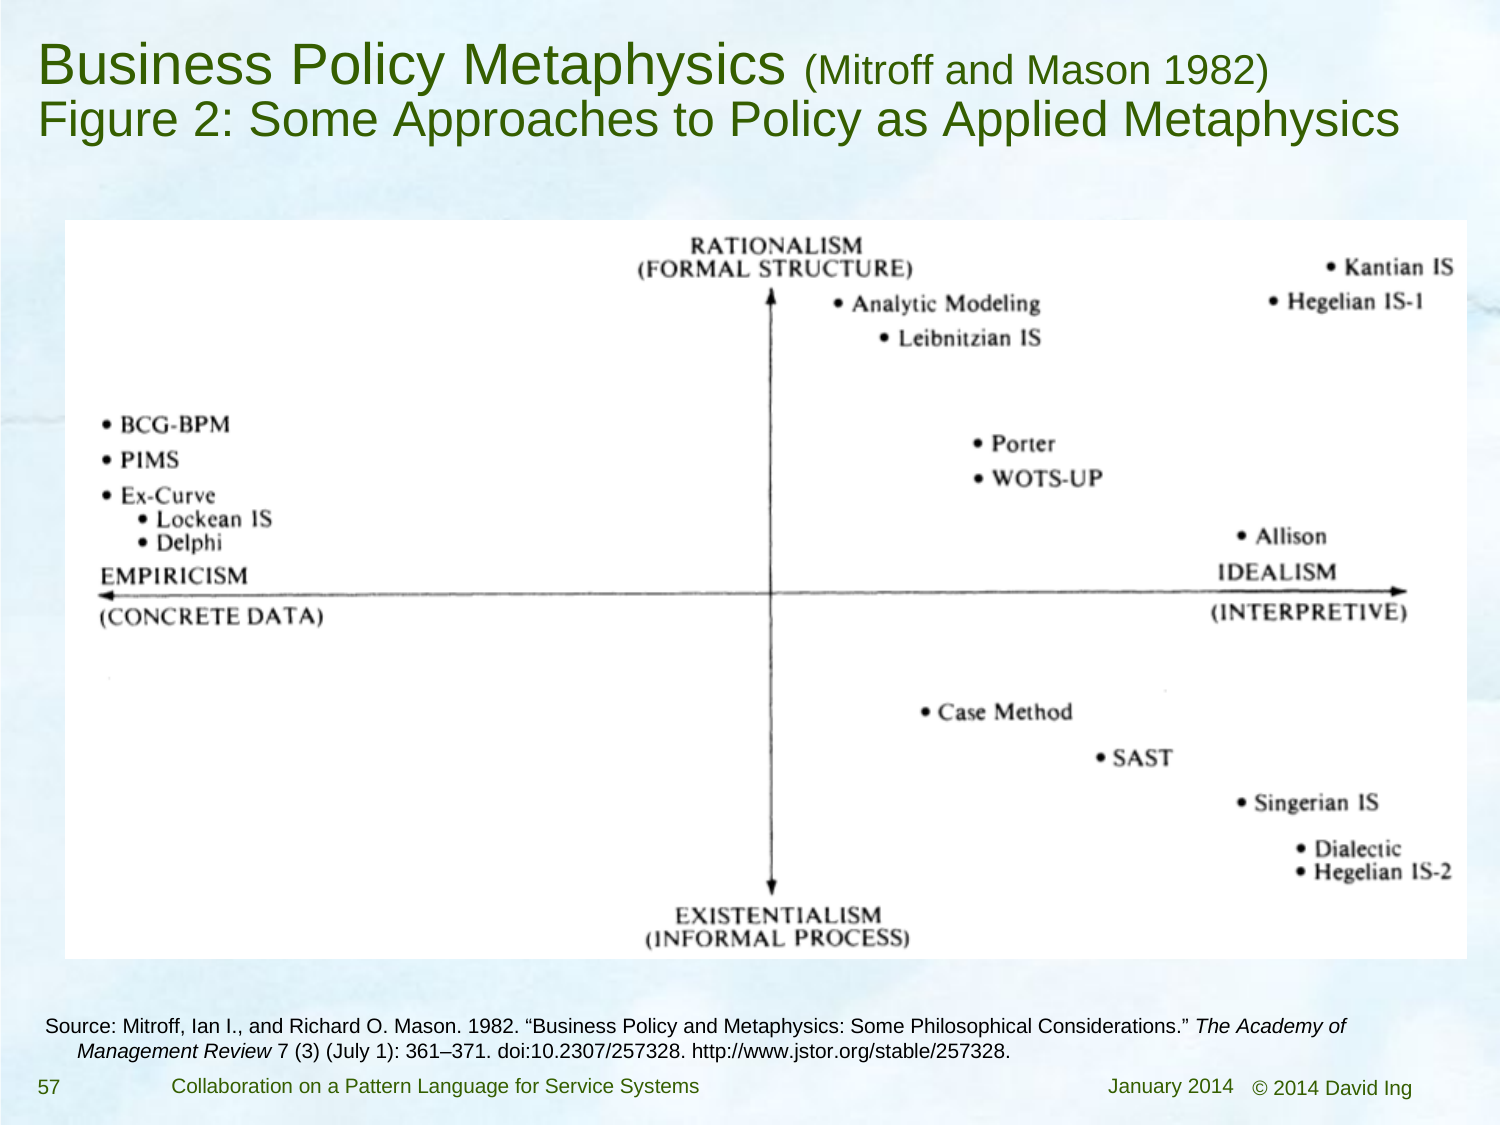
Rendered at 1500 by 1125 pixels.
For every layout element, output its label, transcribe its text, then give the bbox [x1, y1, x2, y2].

picture [0, 0, 1500, 1125]
title Business Policy Metaphysics (Mitroff and Mason 1982) Figure 2: Some Approaches to Policy as Applied Metaphysics [37, 37, 1463, 153]
text_box Source: Mitroff, Ian I., and Richard O. Mason. 1982. “Business Policy and Metaphysics: Some Philosophical Considerations.” The Academy of Management Review 7 (3) (July 1): 361–371. doi:10.2307/257328. http://www.jstor.org/stable/257328. - [30, 1005, 1441, 1066]
